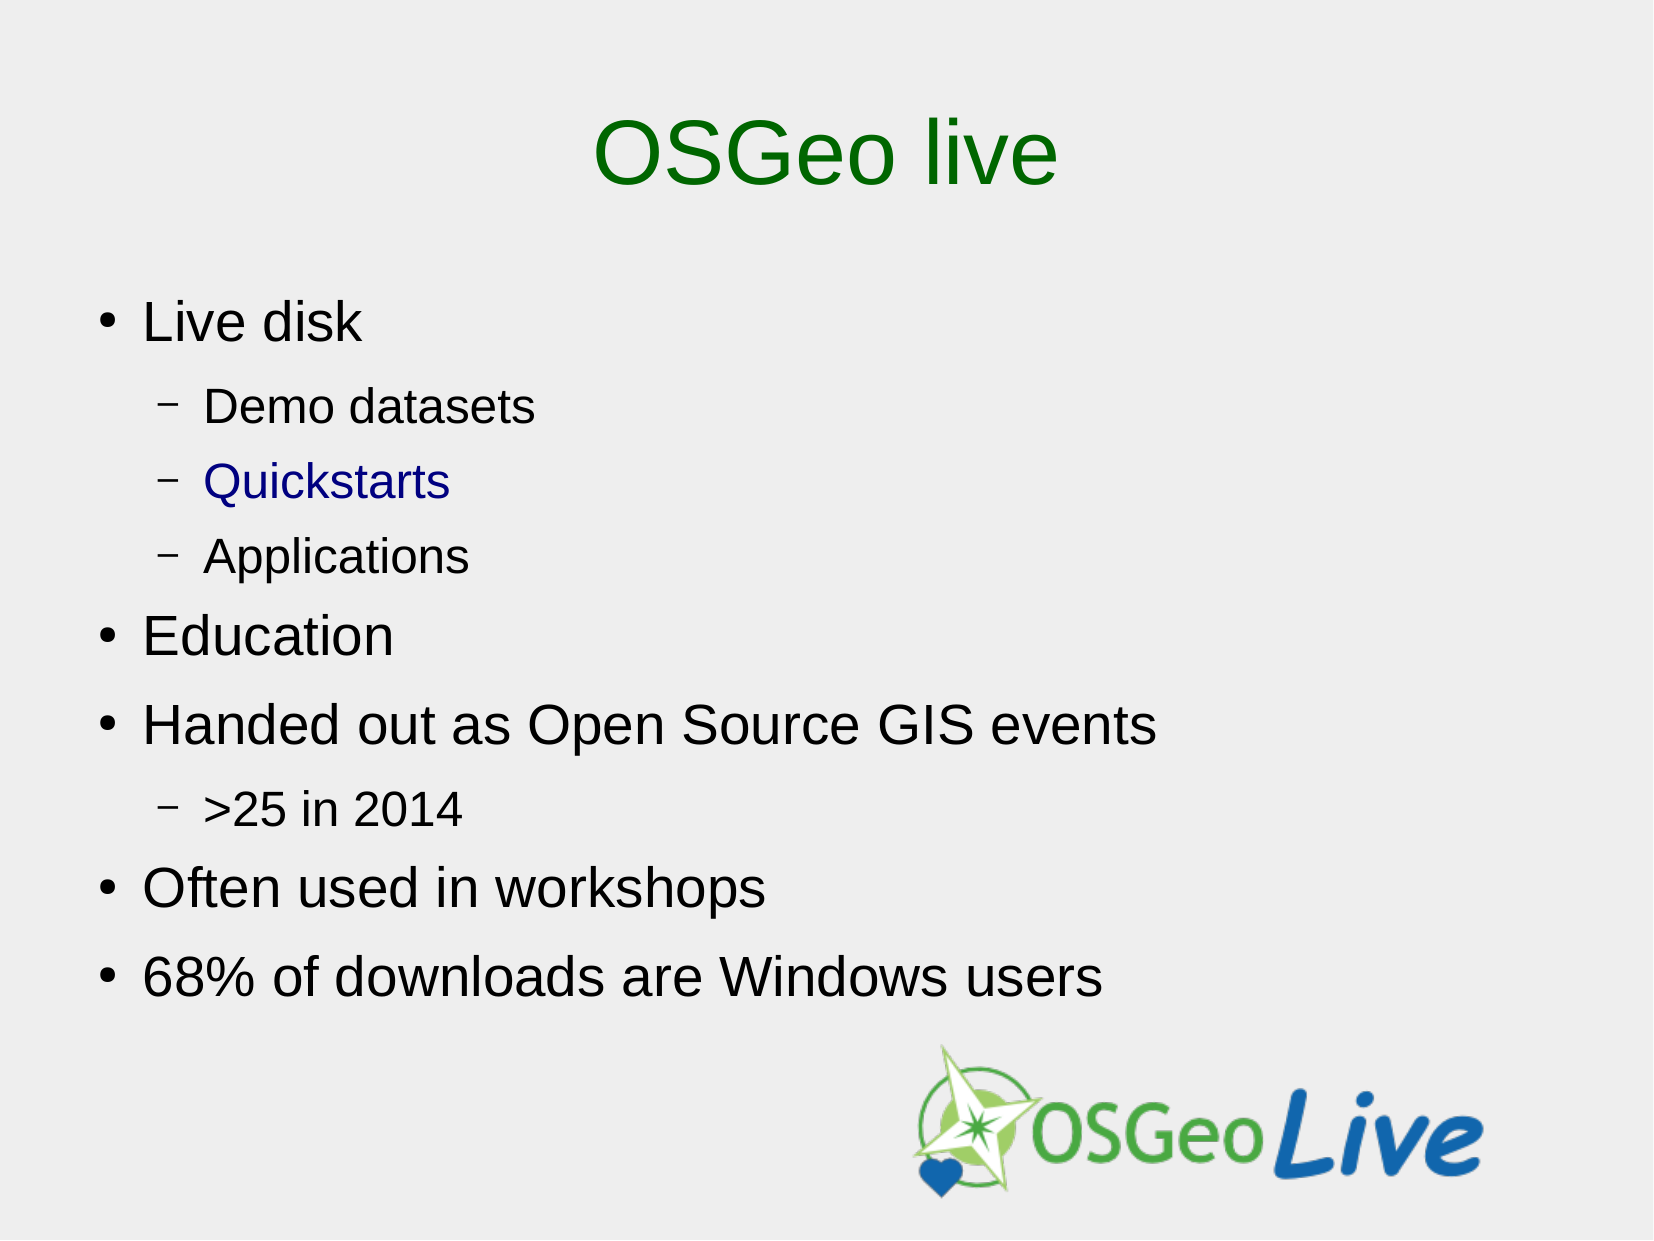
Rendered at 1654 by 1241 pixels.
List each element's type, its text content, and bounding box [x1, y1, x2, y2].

picture [705, 1043, 1643, 1201]
title OSGeo live [82, 49, 1571, 257]
list Live disk Demo datasets Quickstarts Applications Education Handed out as Open Source GIS events >25 in 2014 Often used in workshops 68% of downloads are Windows users [82, 290, 1571, 1010]
